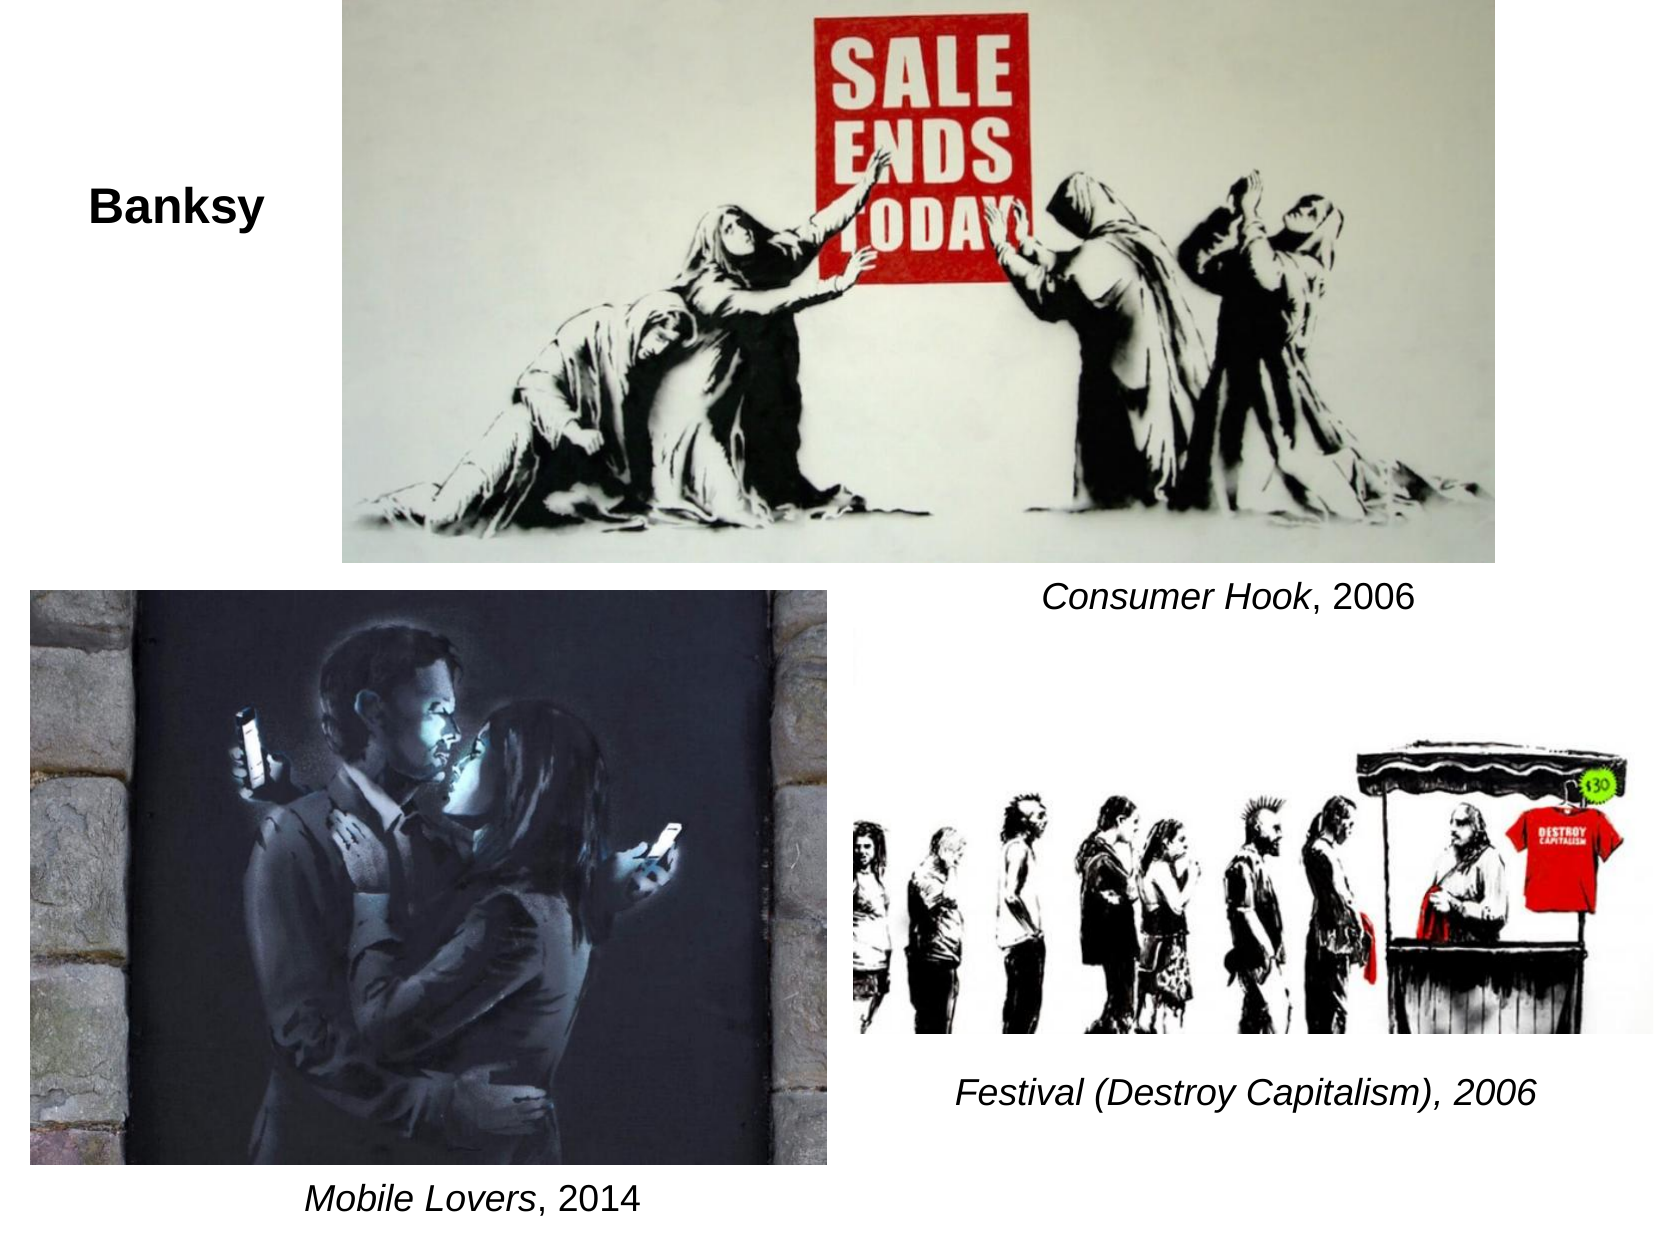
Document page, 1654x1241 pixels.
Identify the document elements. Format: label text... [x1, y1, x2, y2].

picture [1378, 590, 1389, 607]
picture [30, 590, 827, 1165]
text_box Festival (Destroy Capitalism), 2006 [940, 1064, 1553, 1121]
text_box Mobile Lovers, 2014 [413, 1169, 532, 1229]
picture [1073, 591, 1084, 607]
picture [1358, 590, 1369, 607]
text_box Consumer Hook, 2006 [1169, 566, 1288, 626]
picture [853, 590, 1654, 1034]
picture [1400, 595, 1410, 607]
picture [342, 0, 1495, 563]
picture [1298, 590, 1307, 598]
picture [1133, 590, 1145, 607]
text_box Banksy [118, 177, 237, 237]
